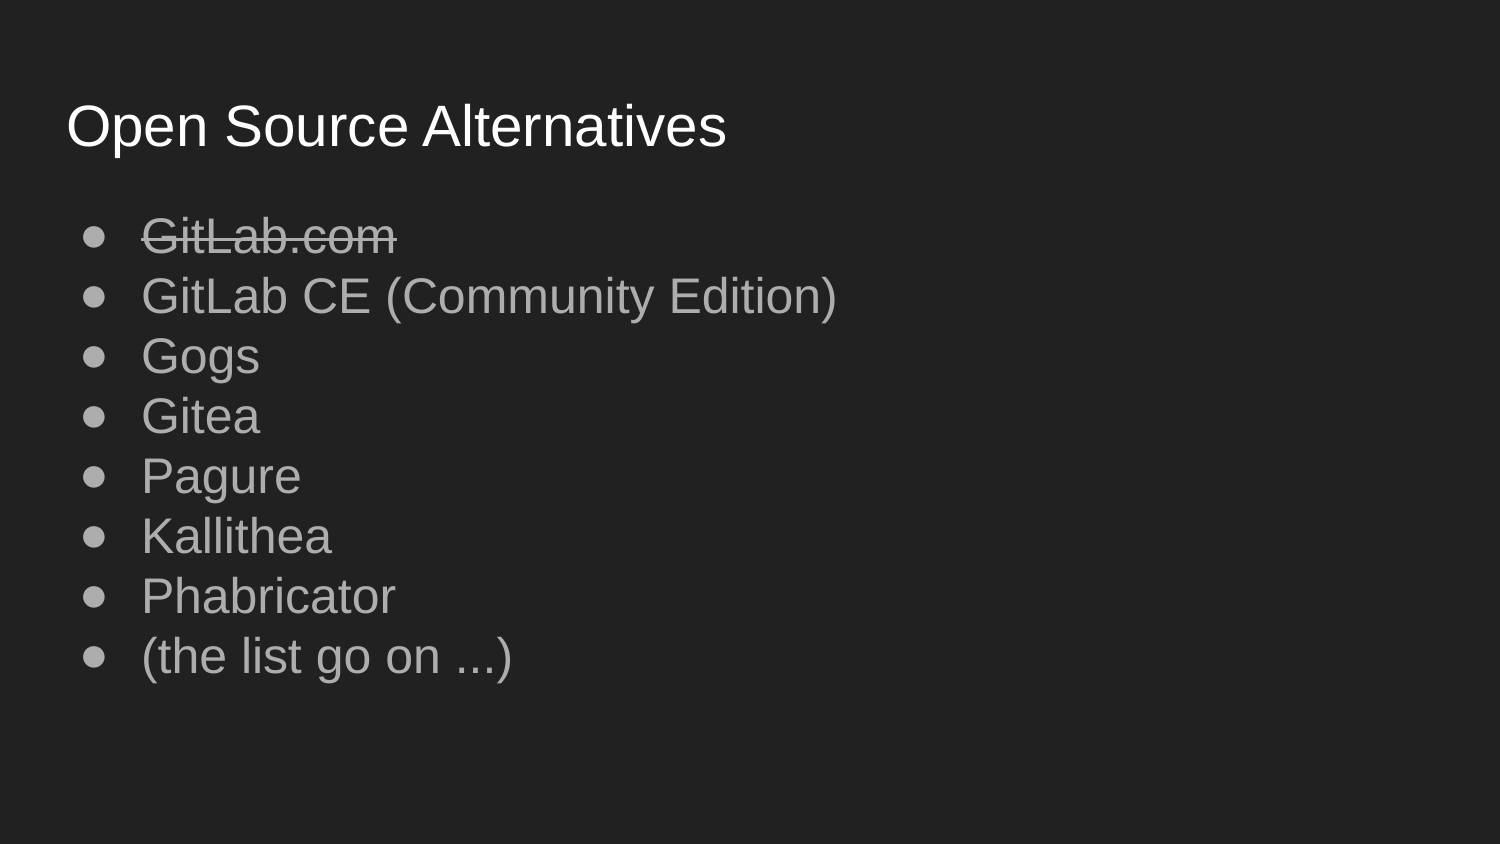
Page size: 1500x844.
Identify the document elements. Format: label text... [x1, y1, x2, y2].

title Open Source Alternatives [51, 72, 1449, 167]
list GitLab.com GitLab CE (Community Edition) Gogs Gitea Pagure Kallithea Phabricator (the list go on ...) [51, 189, 1449, 750]
